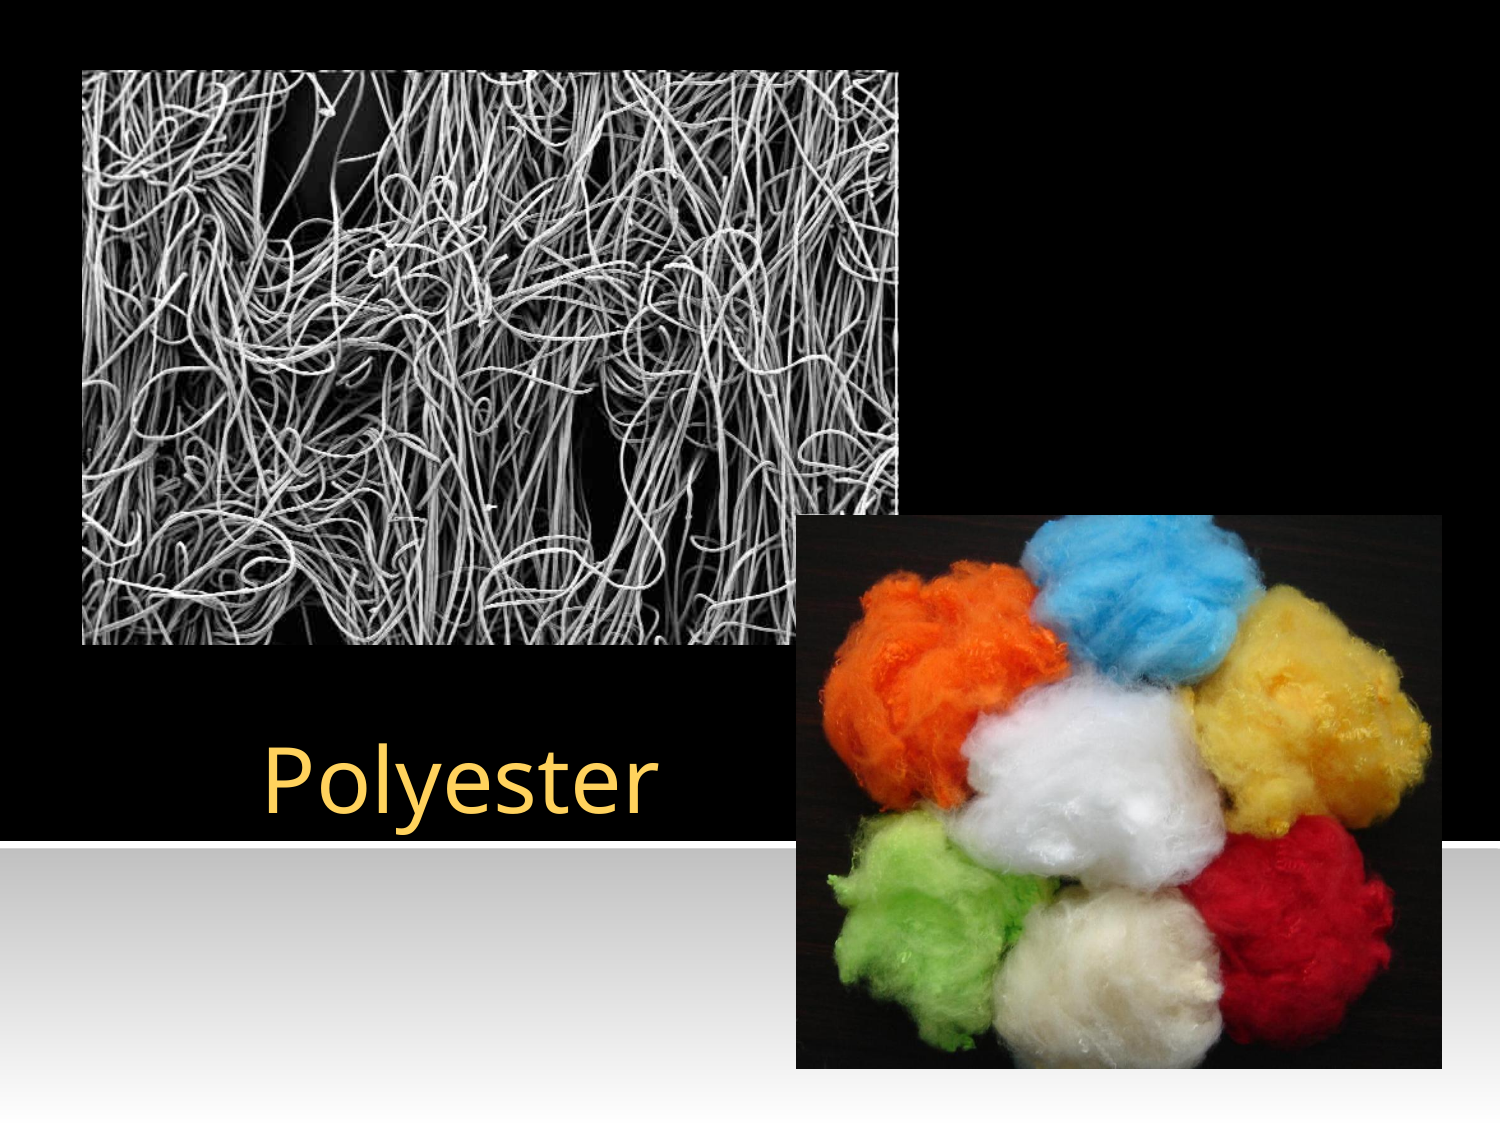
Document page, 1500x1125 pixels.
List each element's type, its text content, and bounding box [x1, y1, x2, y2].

picture [82, 70, 1442, 1069]
text_box Polyester [246, 714, 680, 840]
